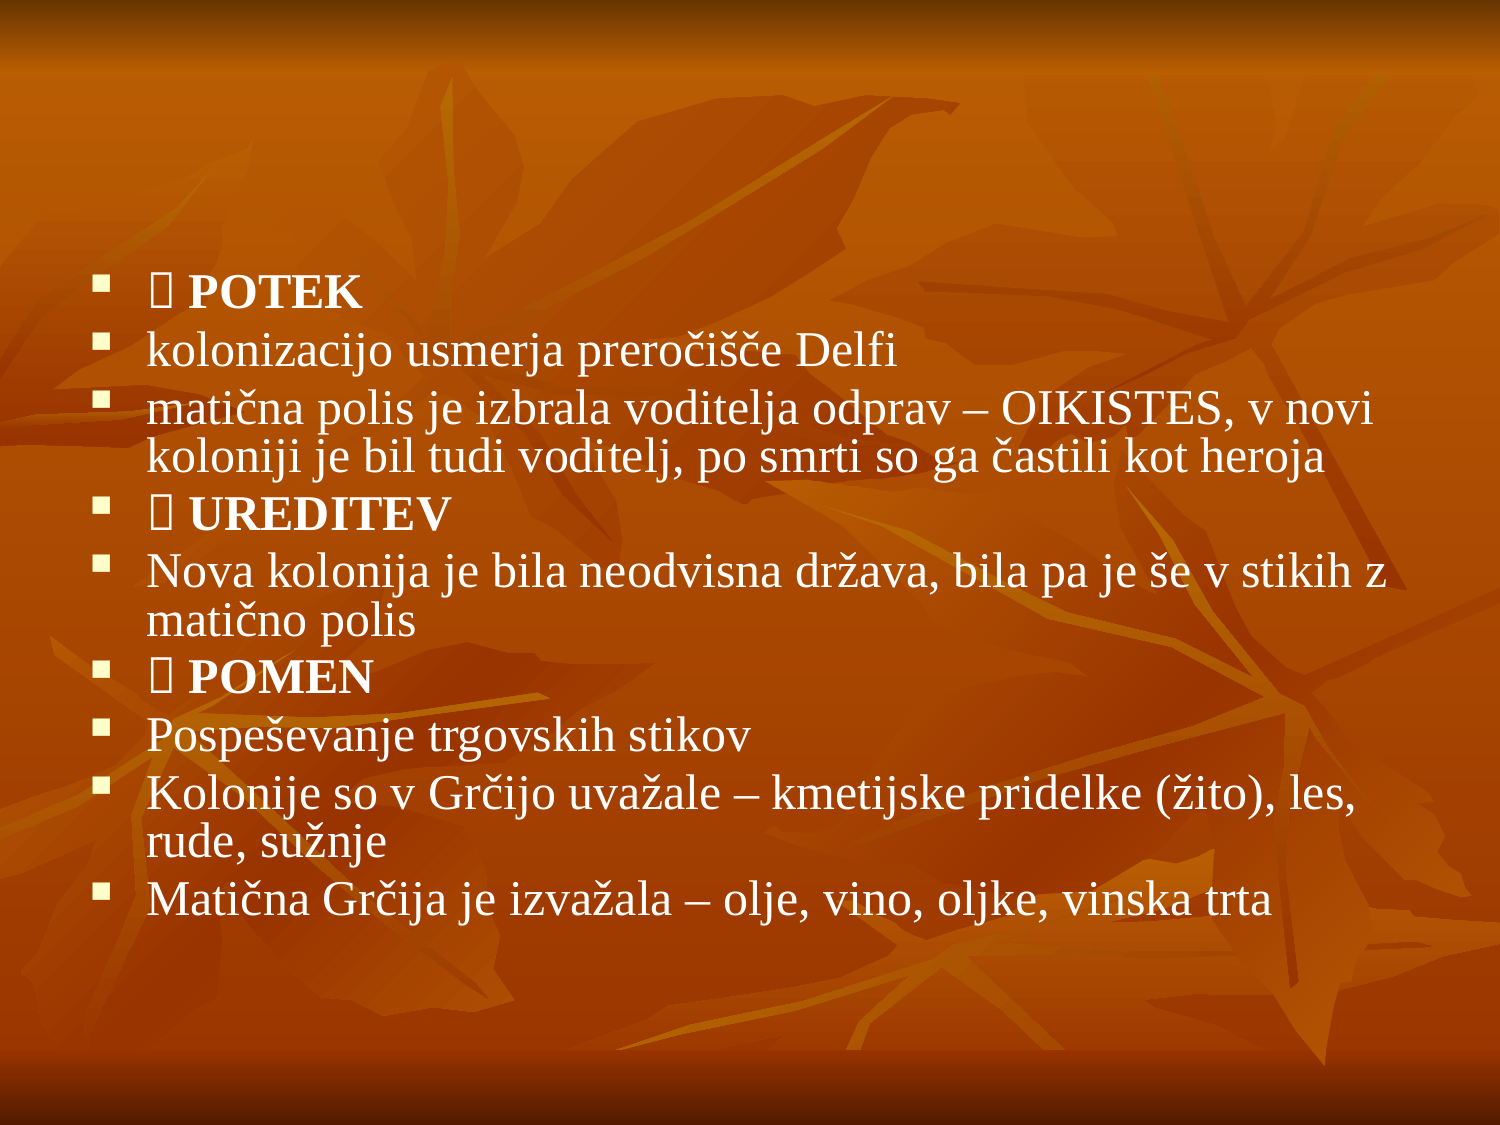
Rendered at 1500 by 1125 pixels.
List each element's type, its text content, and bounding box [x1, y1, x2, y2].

list  POTEK kolonizacijo usmerja preročišče Delfi matična polis je izbrala voditelja odprav – OIKISTES, v novi koloniji je bil tudi voditelj, po smrti so ga častili kot heroja  UREDITEV Nova kolonija je bila neodvisna država, bila pa je še v stikih z matično polis  POMEN Pospeševanje trgovskih stikov Kolonije so v Grčijo uvažale – kmetijske pridelke (žito), les, rude, sužnje Matična Grčija je izvažala – olje, vino, oljke, vinska trta [75, 262, 1425, 1006]
